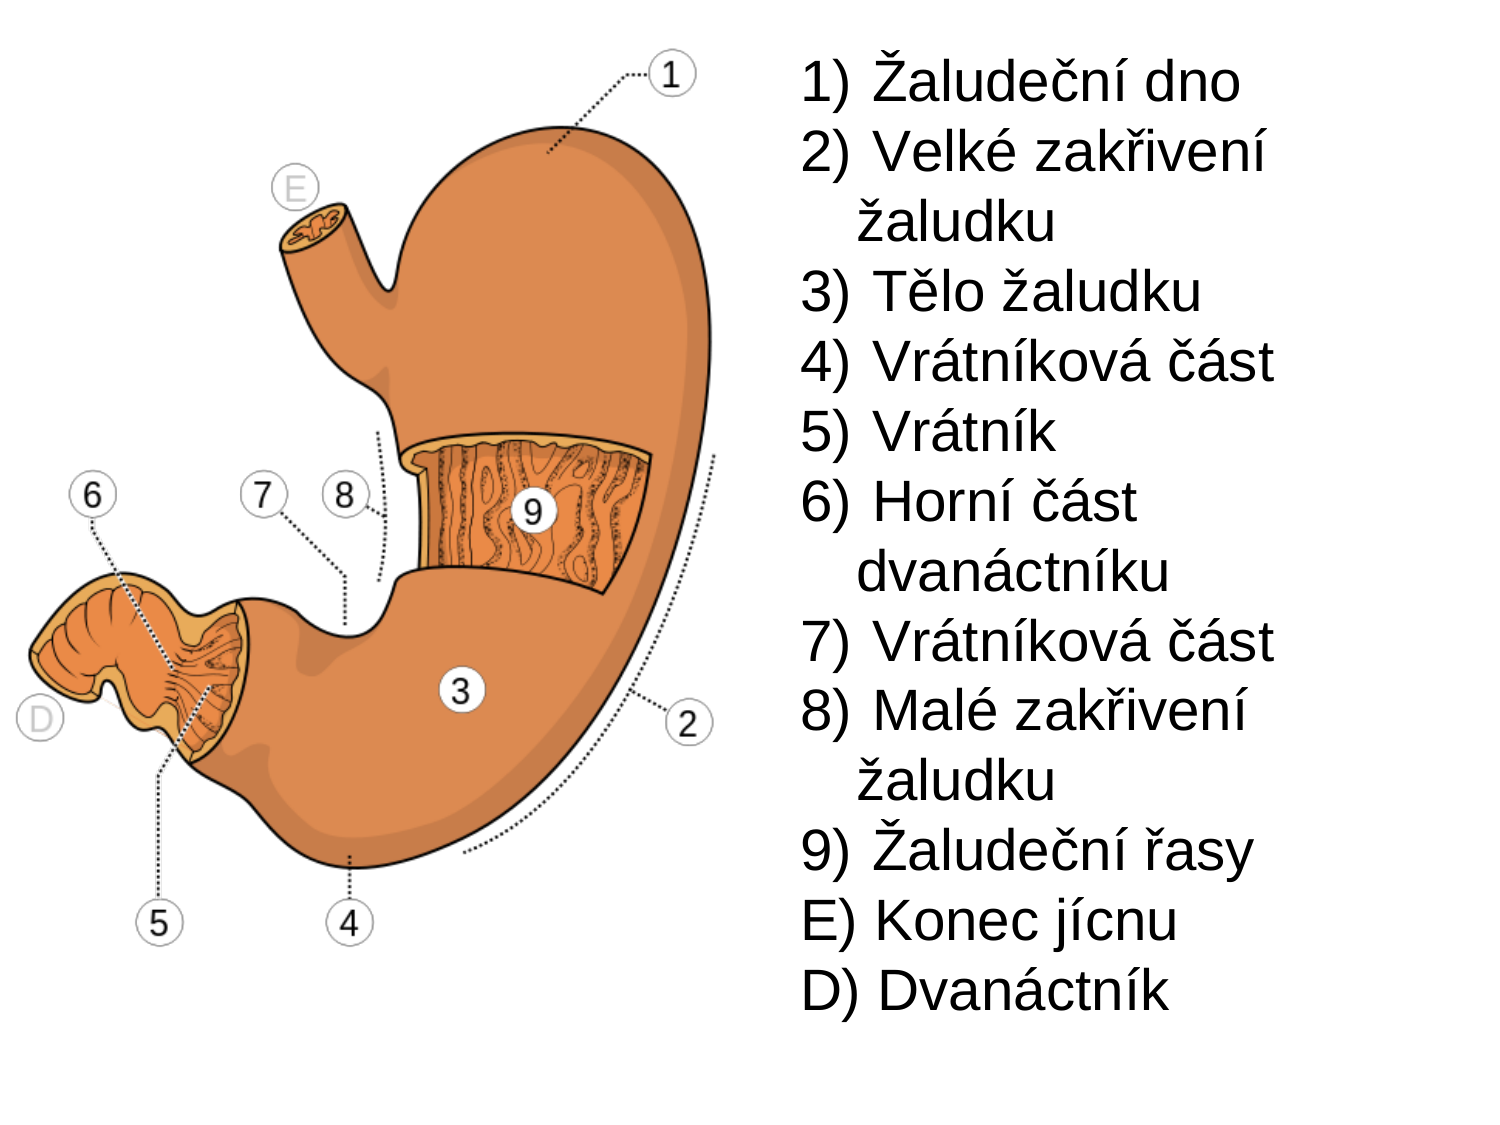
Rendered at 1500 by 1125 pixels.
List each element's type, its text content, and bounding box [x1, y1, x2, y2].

text_box [0, 35, 785, 962]
text_box Žaludeční dno Velké zakřivení žaludku Tělo žaludku Vrátníková část Vrátník Horní část dvanáctníku Vrátníková část Malé zakřivení žaludku Žaludeční řasy E) Konec jícnu D) Dvanáctník [785, 35, 1477, 1031]
